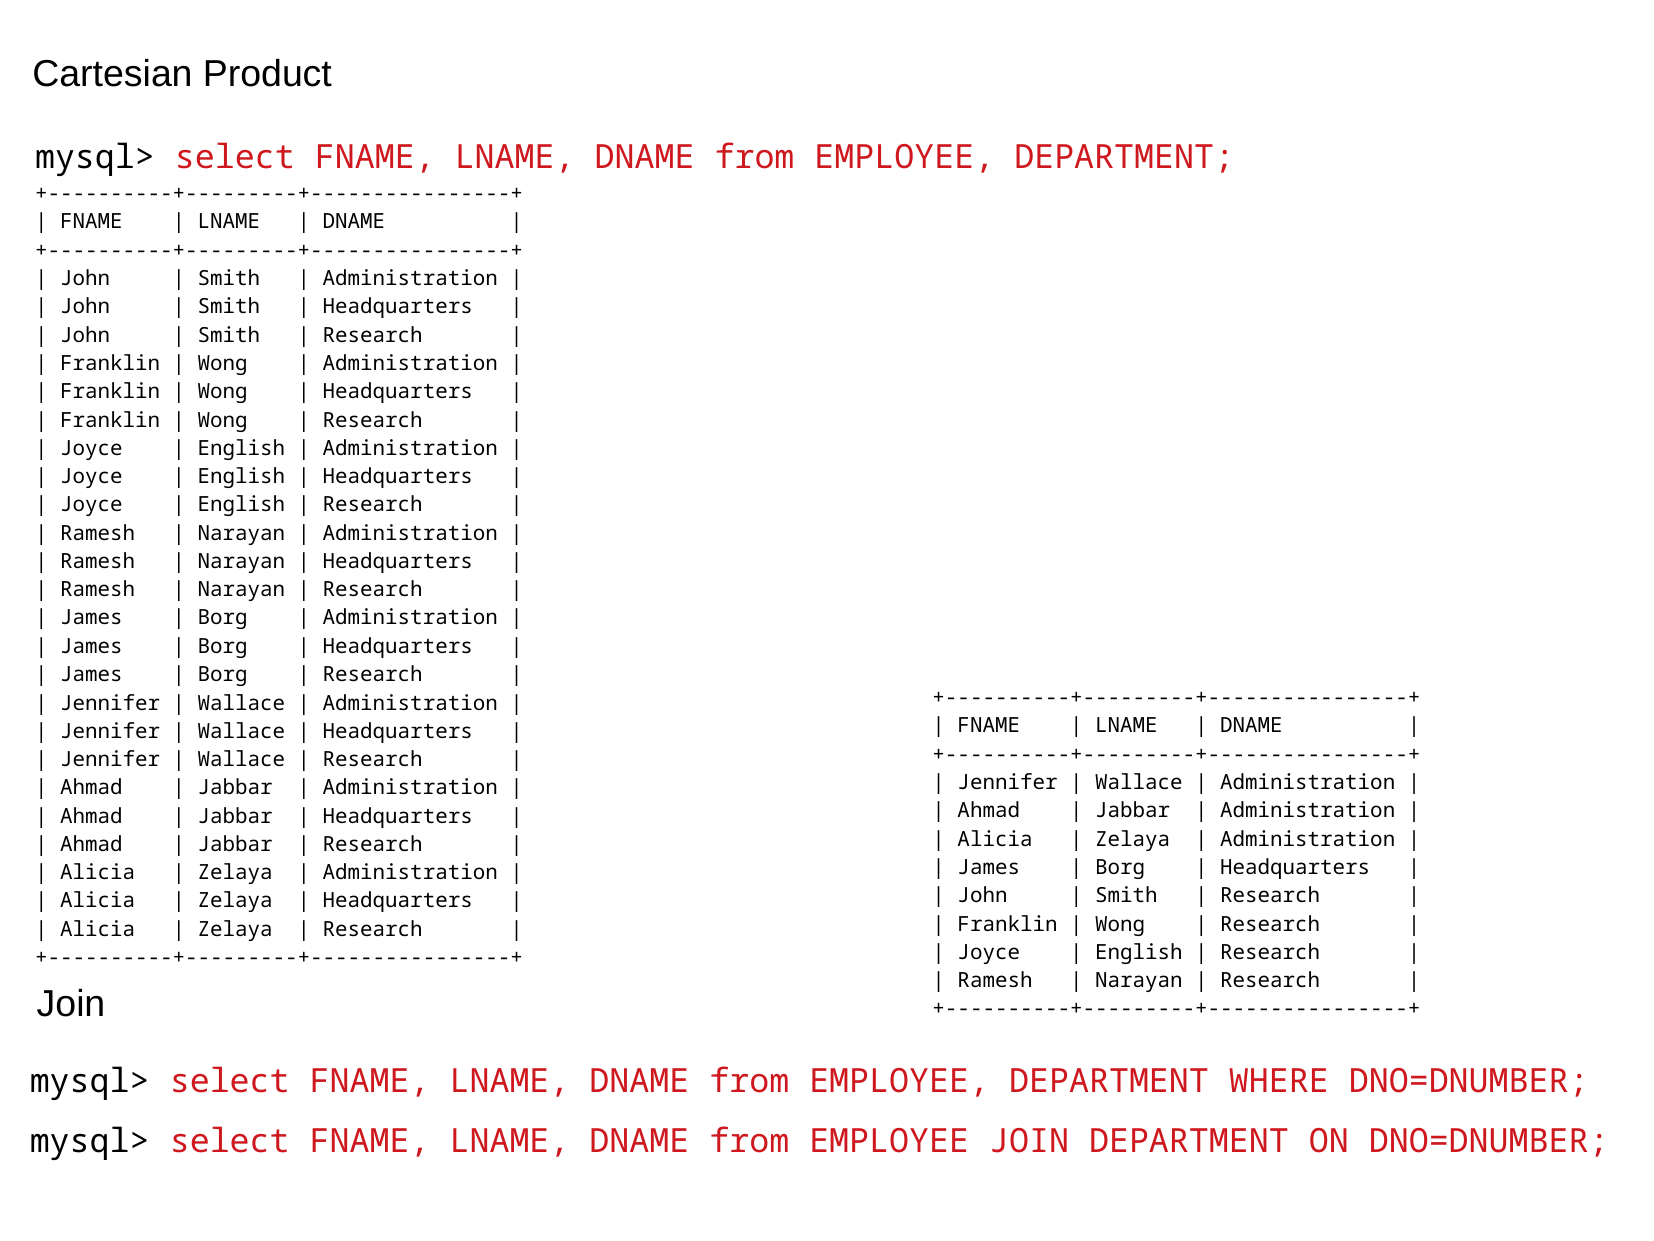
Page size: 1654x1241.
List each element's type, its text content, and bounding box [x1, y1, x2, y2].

text_box Join [21, 975, 121, 1032]
text_box mysql> select FNAME, LNAME, DNAME from EMPLOYEE, DEPARTMENT WHERE DNO=DNUMBER; [15, 1050, 1606, 1142]
text_box Cartesian Product [17, 45, 347, 102]
text_box mysql> select FNAME, LNAME, DNAME from EMPLOYEE JOIN DEPARTMENT ON DNO=DNUMBER; [15, 1110, 1651, 1212]
text_box mysql> select FNAME, LNAME, DNAME from EMPLOYEE, DEPARTMENT; +----------+---------+----------------+ | FNAME | LNAME | DNAME | +----------+---------+----------------+ | John | Smith | Administration | | John | Smith | Headquarters | | John | Smith | Research | | Franklin | Wong | Administration | | Franklin | Wong | Headquarters | | Franklin | Wong | Research | | Joyce | English | Administration | | Joyce | English | Headquarters | | Joyce | English | Research | | Ramesh | Narayan | Administration | | Ramesh | Narayan | Headquarters | | Ramesh | Narayan | Research | | James | Borg | Administration | | James | Borg | Headquarters | | James | Borg | Research | | Jennifer | Wallace | Administration | | Jennifer | Wallace | Headquarters | | Jennifer | Wallace | Research | | Ahmad | Jabbar | Administration | | Ahmad | Jabbar | Headquarters | | Ahmad | Jabbar | Research | | Alicia | Zelaya | Administration | | Alicia | Zelaya | Headquarters | | Alicia | Zelaya | Research | +----------+---------+----------------+ [20, 125, 1531, 898]
text_box +----------+---------+----------------+ | FNAME | LNAME | DNAME | +----------+---------+----------------+ | Jennifer | Wallace | Administration | | Ahmad | Jabbar | Administration | | Alicia | Zelaya | Administration | | James | Borg | Headquarters | | John | Smith | Research | | Franklin | Wong | Research | | Joyce | English | Research | | Ramesh | Narayan | Research | +----------+---------+----------------+ [917, 675, 1546, 991]
